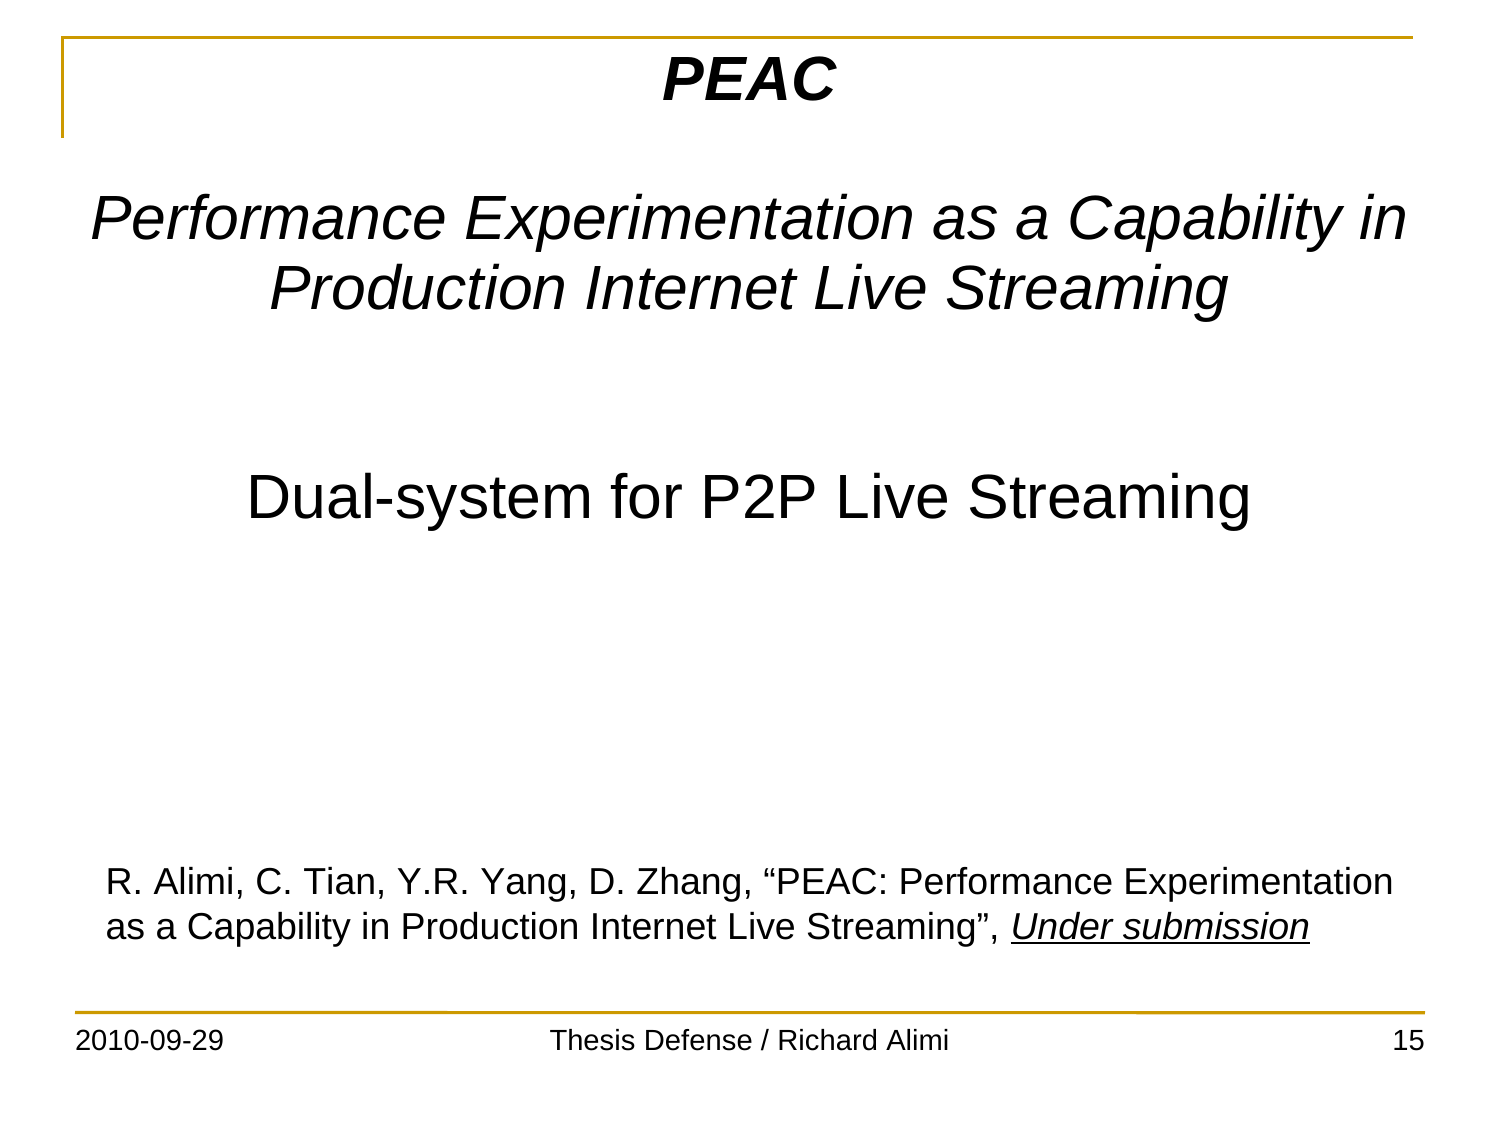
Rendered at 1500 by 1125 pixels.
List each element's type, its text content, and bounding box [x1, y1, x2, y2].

text_box R. Alimi, C. Tian, Y.R. Yang, D. Zhang, “PEAC: Performance Experimentation as a Capability in Production Internet Live Streaming”, Under submission [90, 849, 1410, 955]
subtitle PEAC Performance Experimentation as a Capability in Production Internet Live Streaming Dual-system for P2P Live Streaming [75, 45, 1425, 1006]
